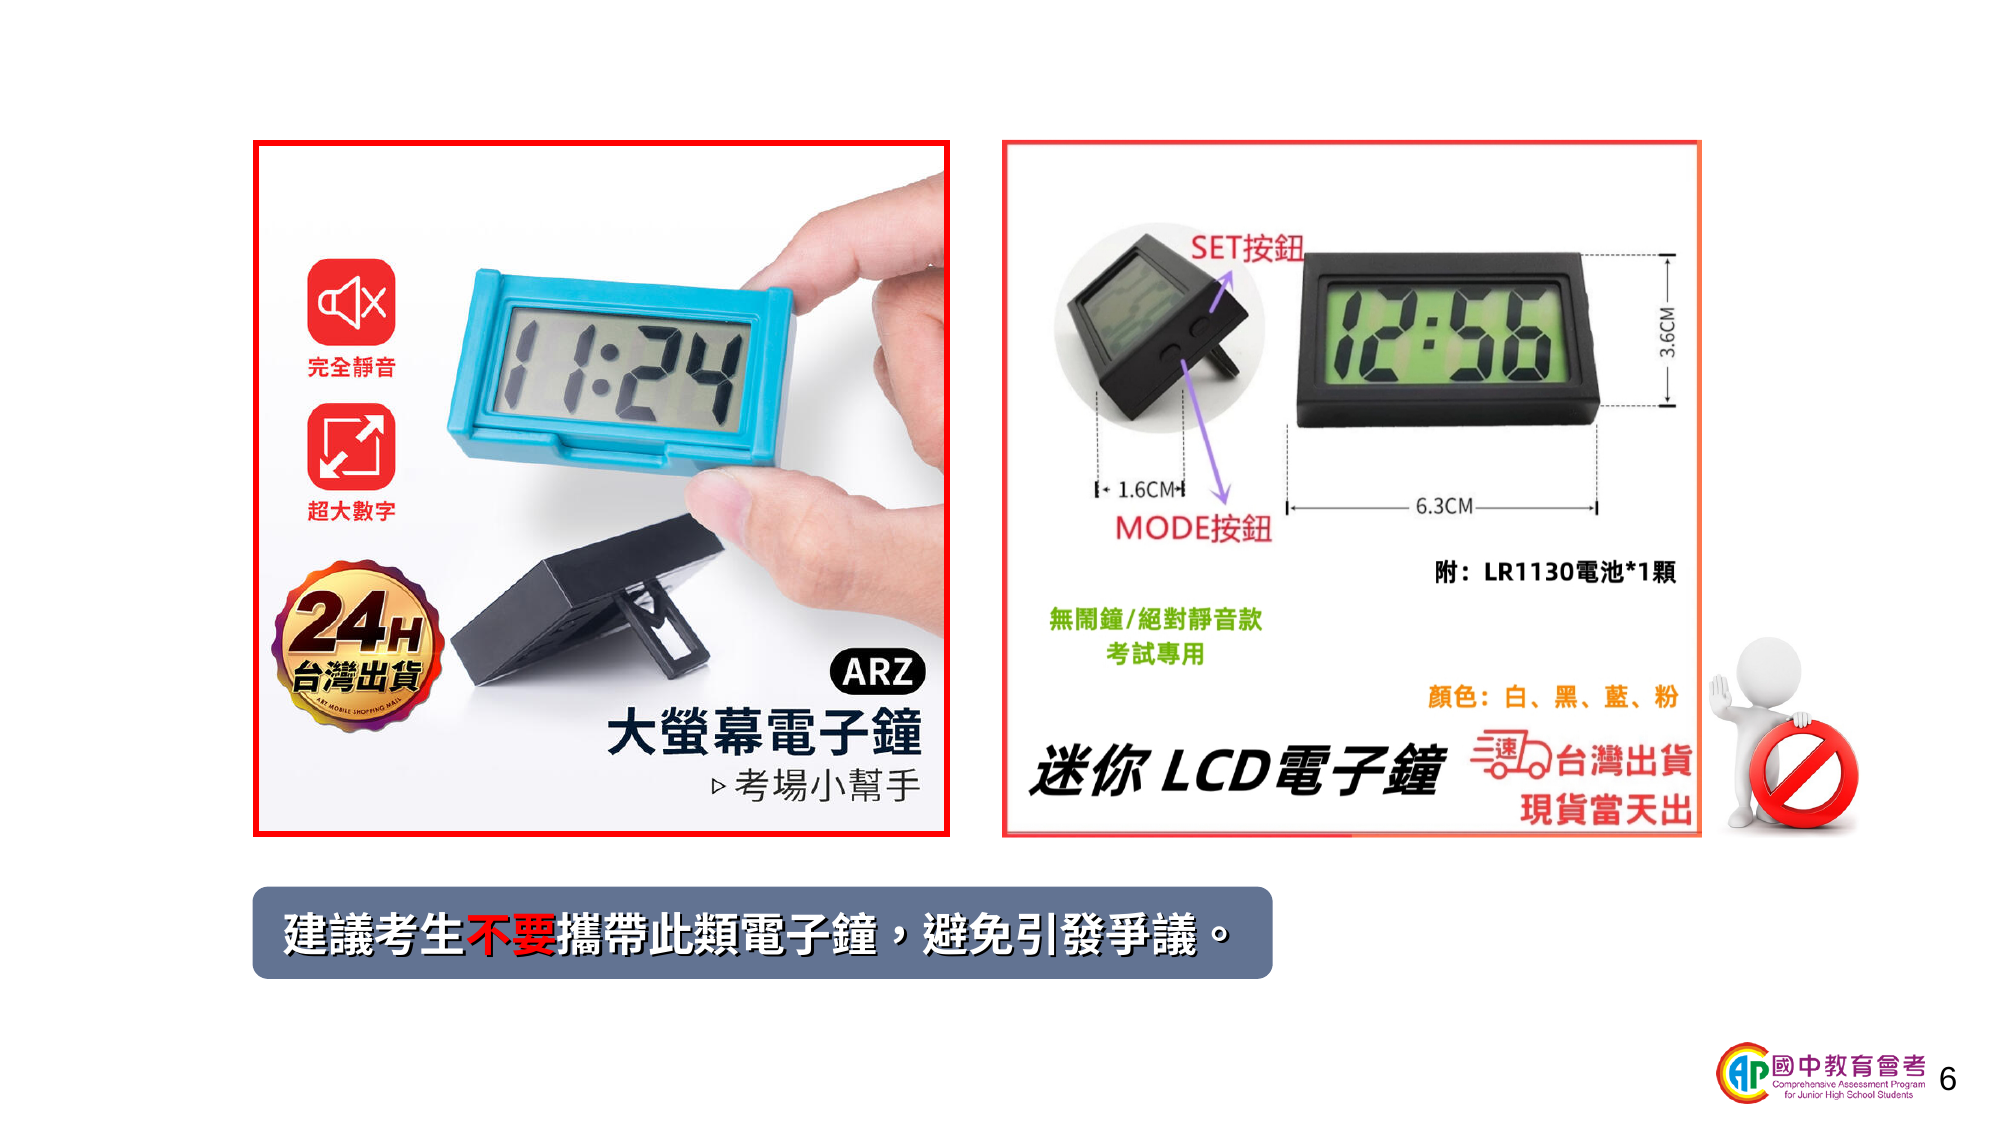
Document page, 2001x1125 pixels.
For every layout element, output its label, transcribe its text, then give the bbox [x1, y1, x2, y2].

picture [258, 145, 944, 832]
picture [1703, 635, 1862, 838]
text_box 建議考生不要攜帶此類電子鐘，避免引發爭議。 [252, 886, 1273, 979]
picture [1002, 138, 1702, 838]
text_box [1923, 1047, 2000, 1108]
